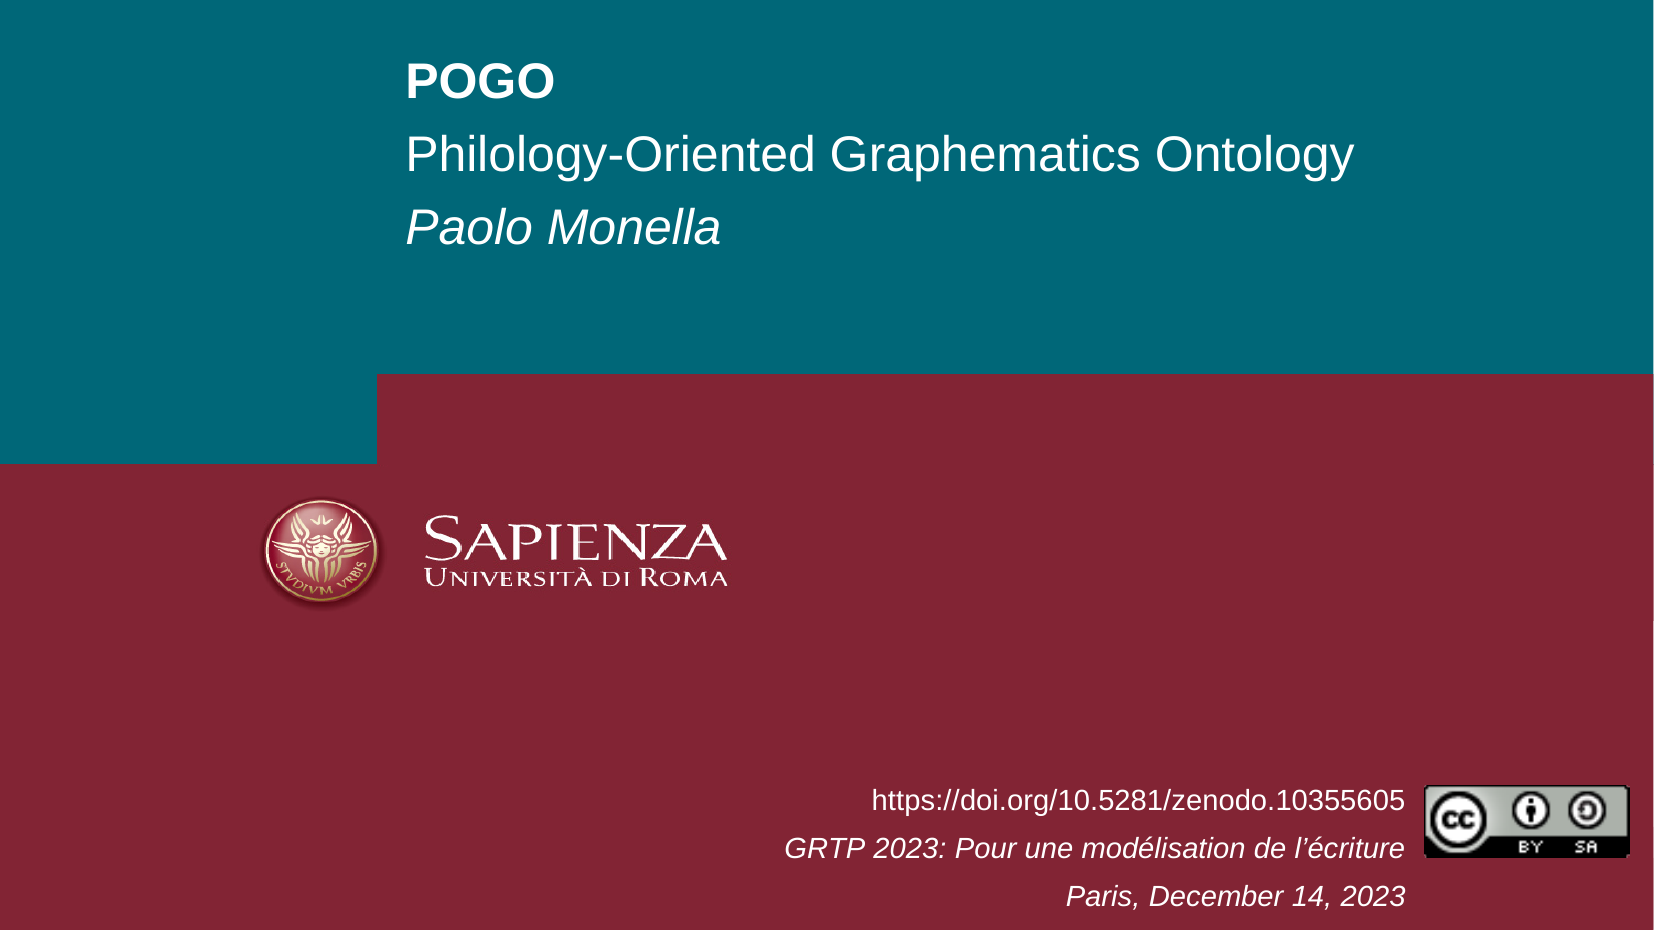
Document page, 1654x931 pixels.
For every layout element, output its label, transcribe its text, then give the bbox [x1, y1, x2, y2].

text_box https://doi.org/10.5281/zenodo.10355605 GRTP 2023: Pour une modélisation de l’écriture Paris, December 14, 2023 [783, 781, 1407, 913]
text_box [0, 0, 1654, 464]
subtitle POGO Philology-Oriented Graphematics Ontology Paolo Monella [405, 48, 1516, 255]
picture [0, 374, 1654, 930]
